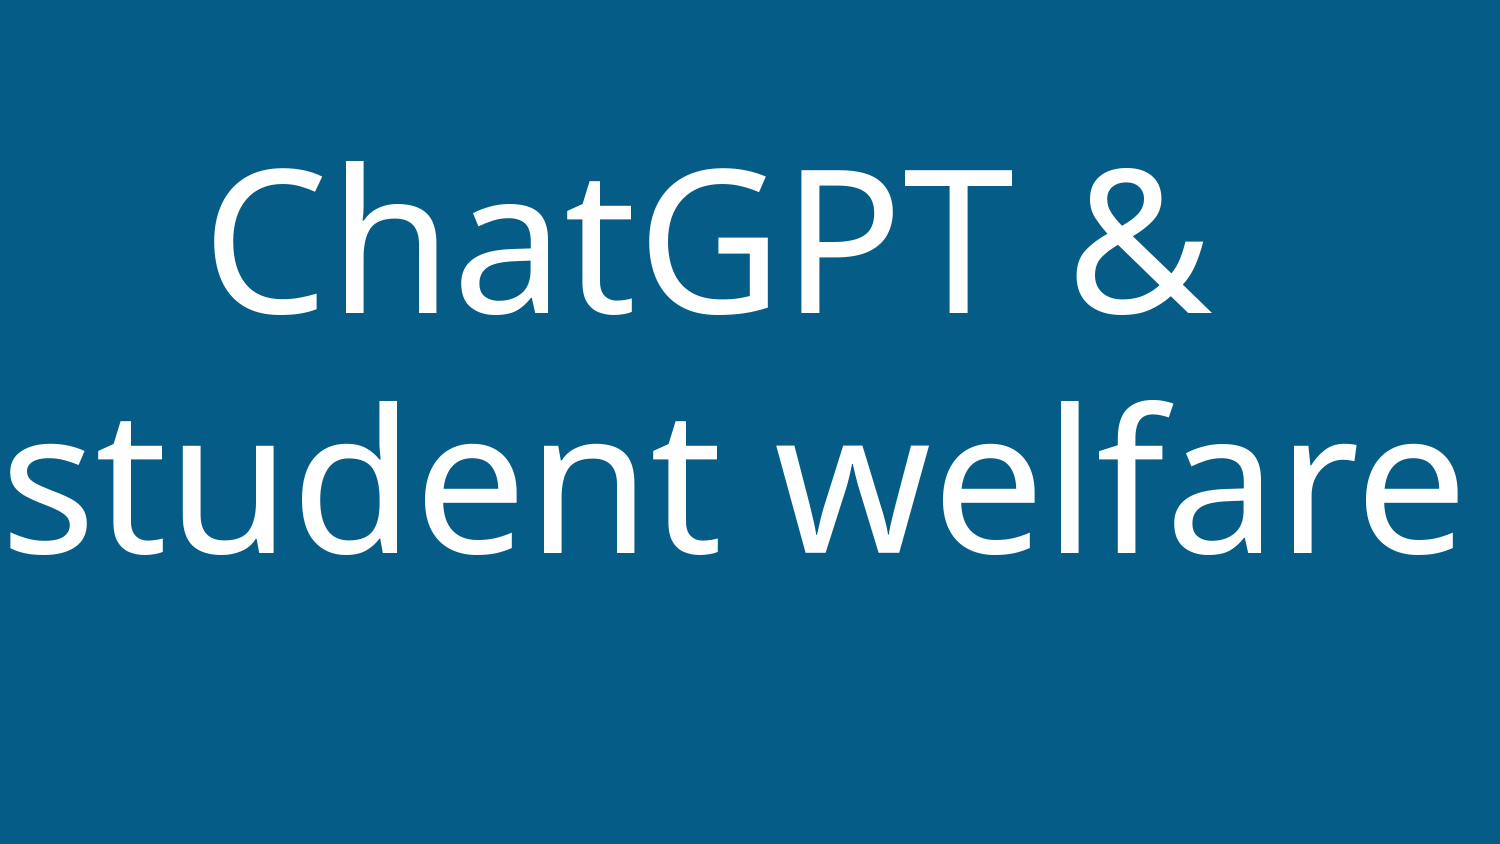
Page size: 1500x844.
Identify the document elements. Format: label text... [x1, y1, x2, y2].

text_box ChatGPT & student welfare [0, 106, 1484, 602]
